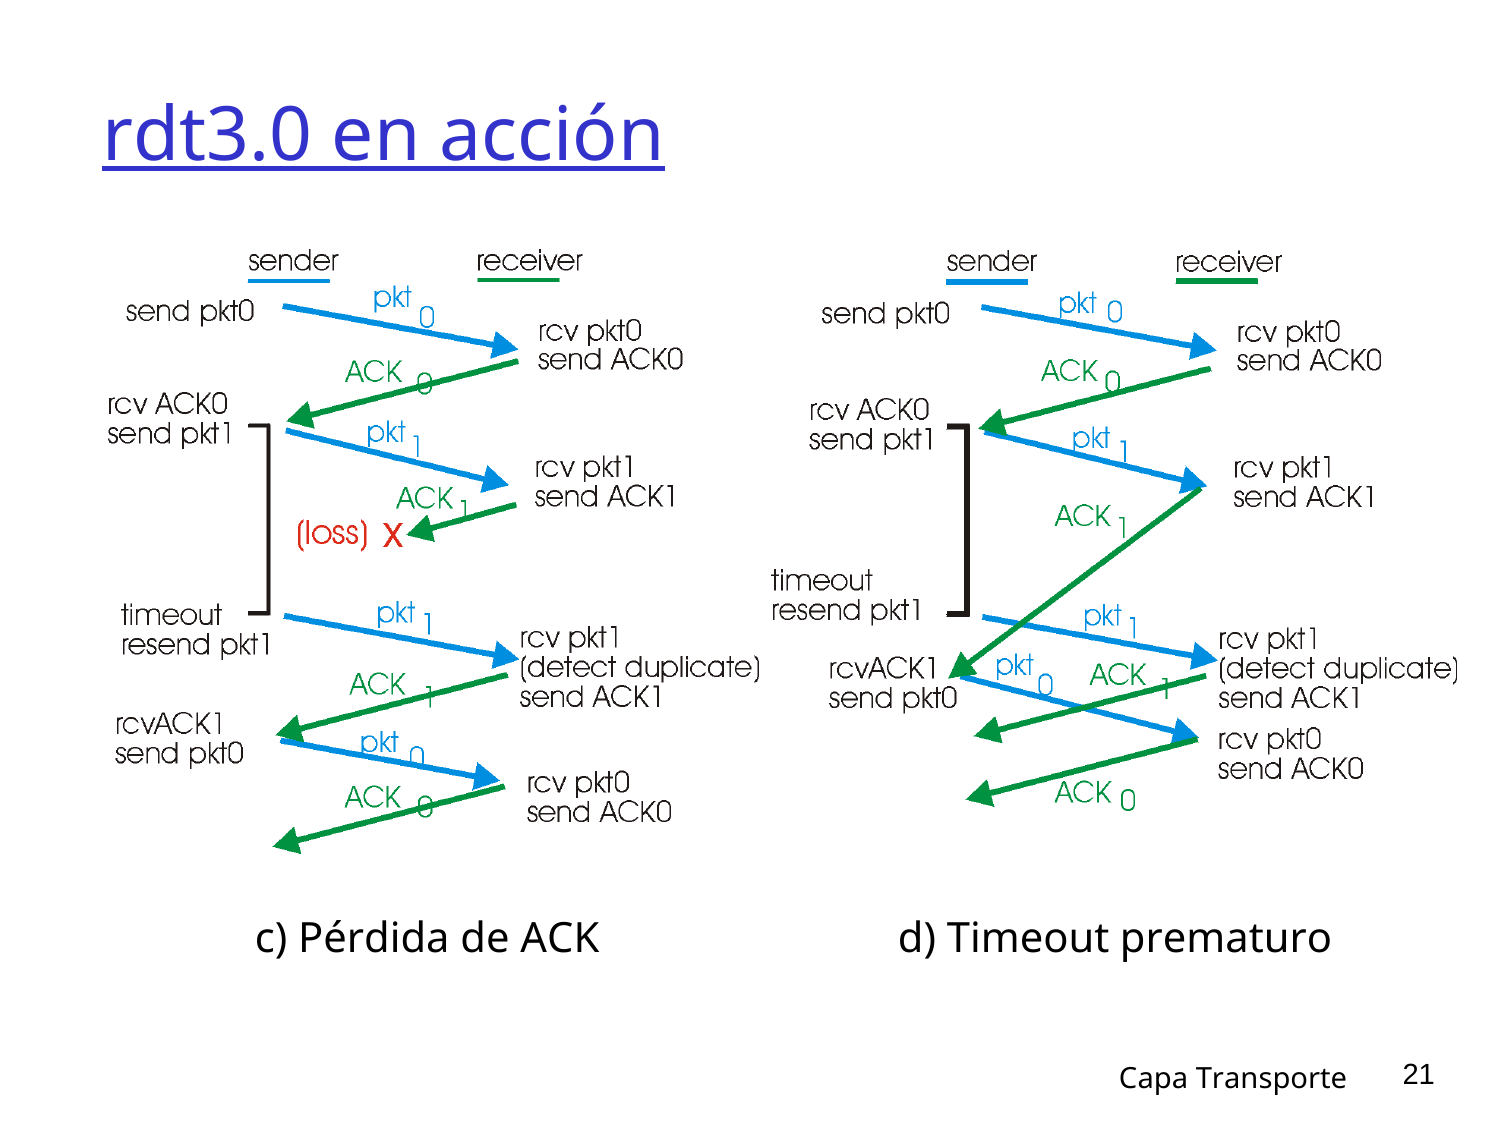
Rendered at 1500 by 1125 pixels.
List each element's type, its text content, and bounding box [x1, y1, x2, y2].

title rdt3.0 en acción [87, 37, 1363, 225]
text_box c) Pérdida de ACK [240, 900, 615, 973]
picture [107, 249, 1457, 948]
text_box d) Timeout prematuro [883, 900, 1348, 973]
